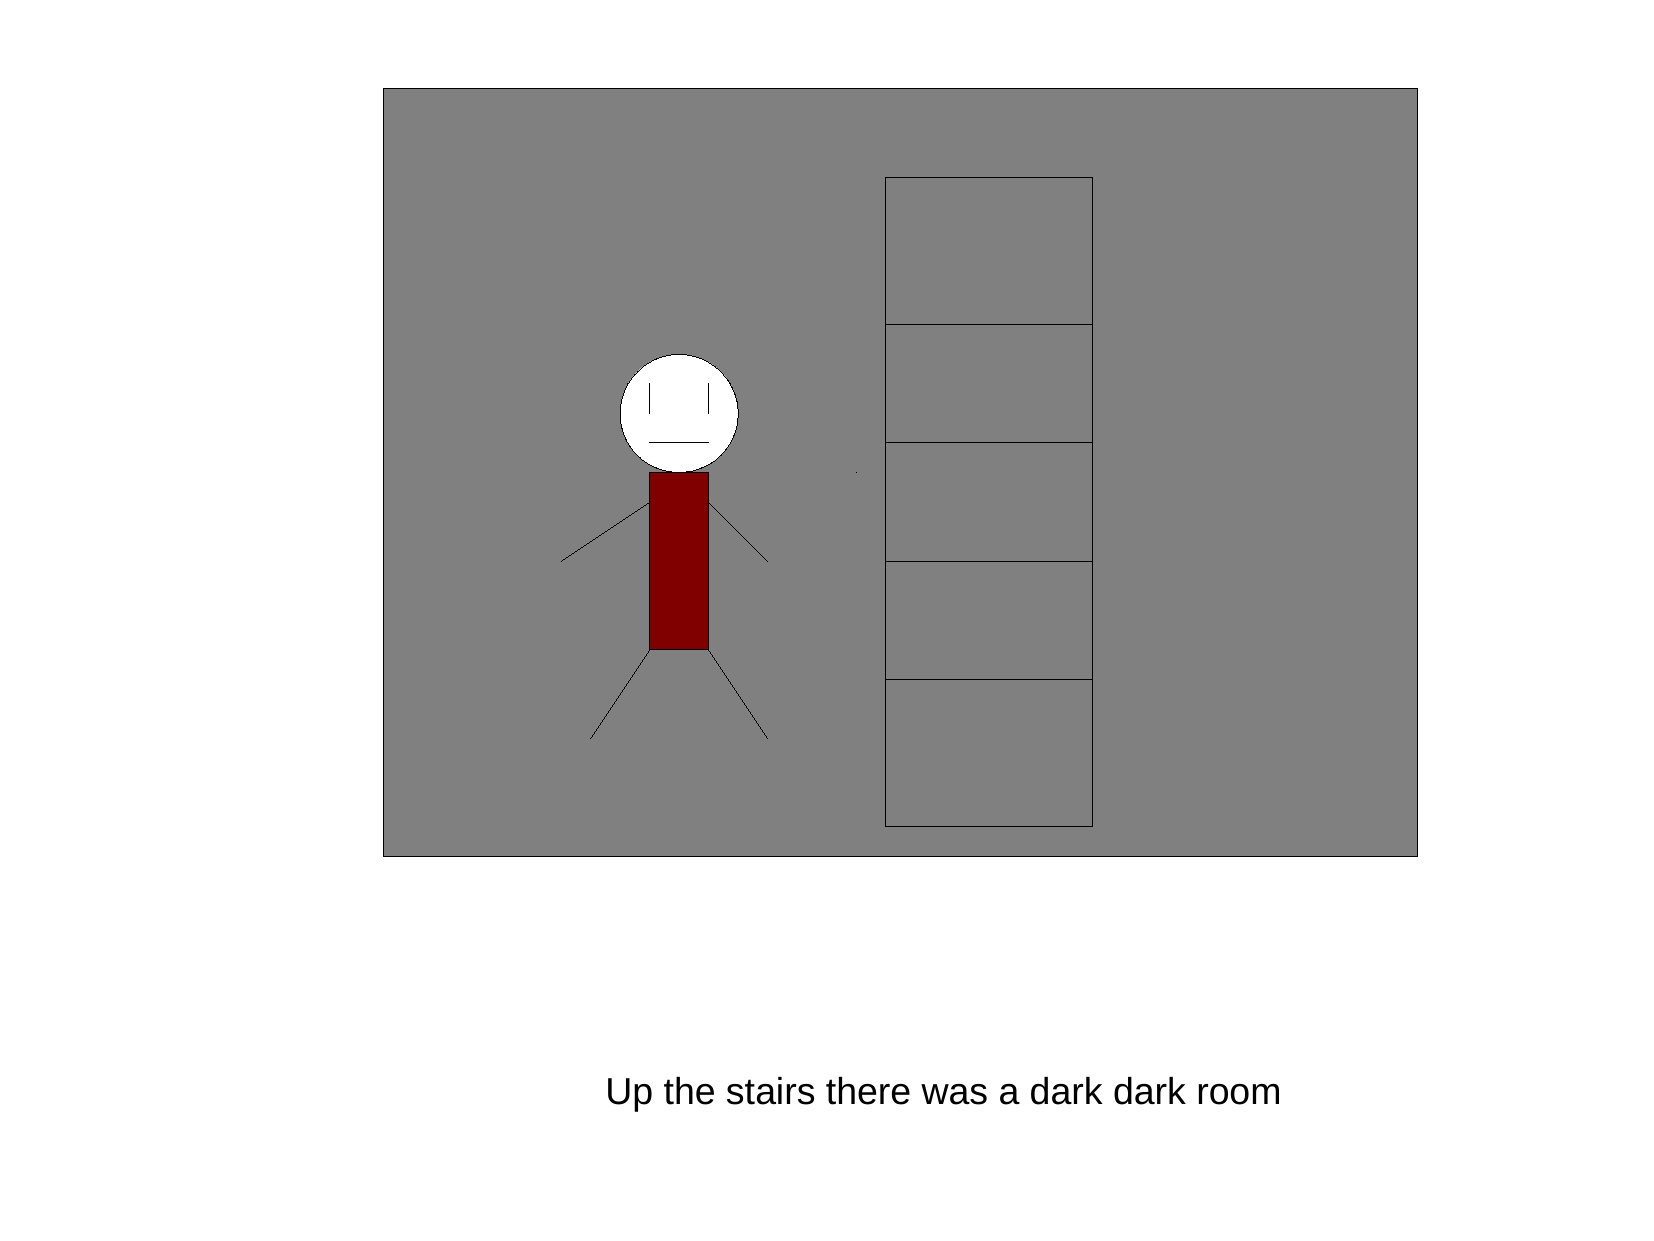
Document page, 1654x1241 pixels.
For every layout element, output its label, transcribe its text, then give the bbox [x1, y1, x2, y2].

text_box Up the stairs there was a dark dark room [590, 1062, 1447, 1120]
text_box [383, 88, 1418, 857]
